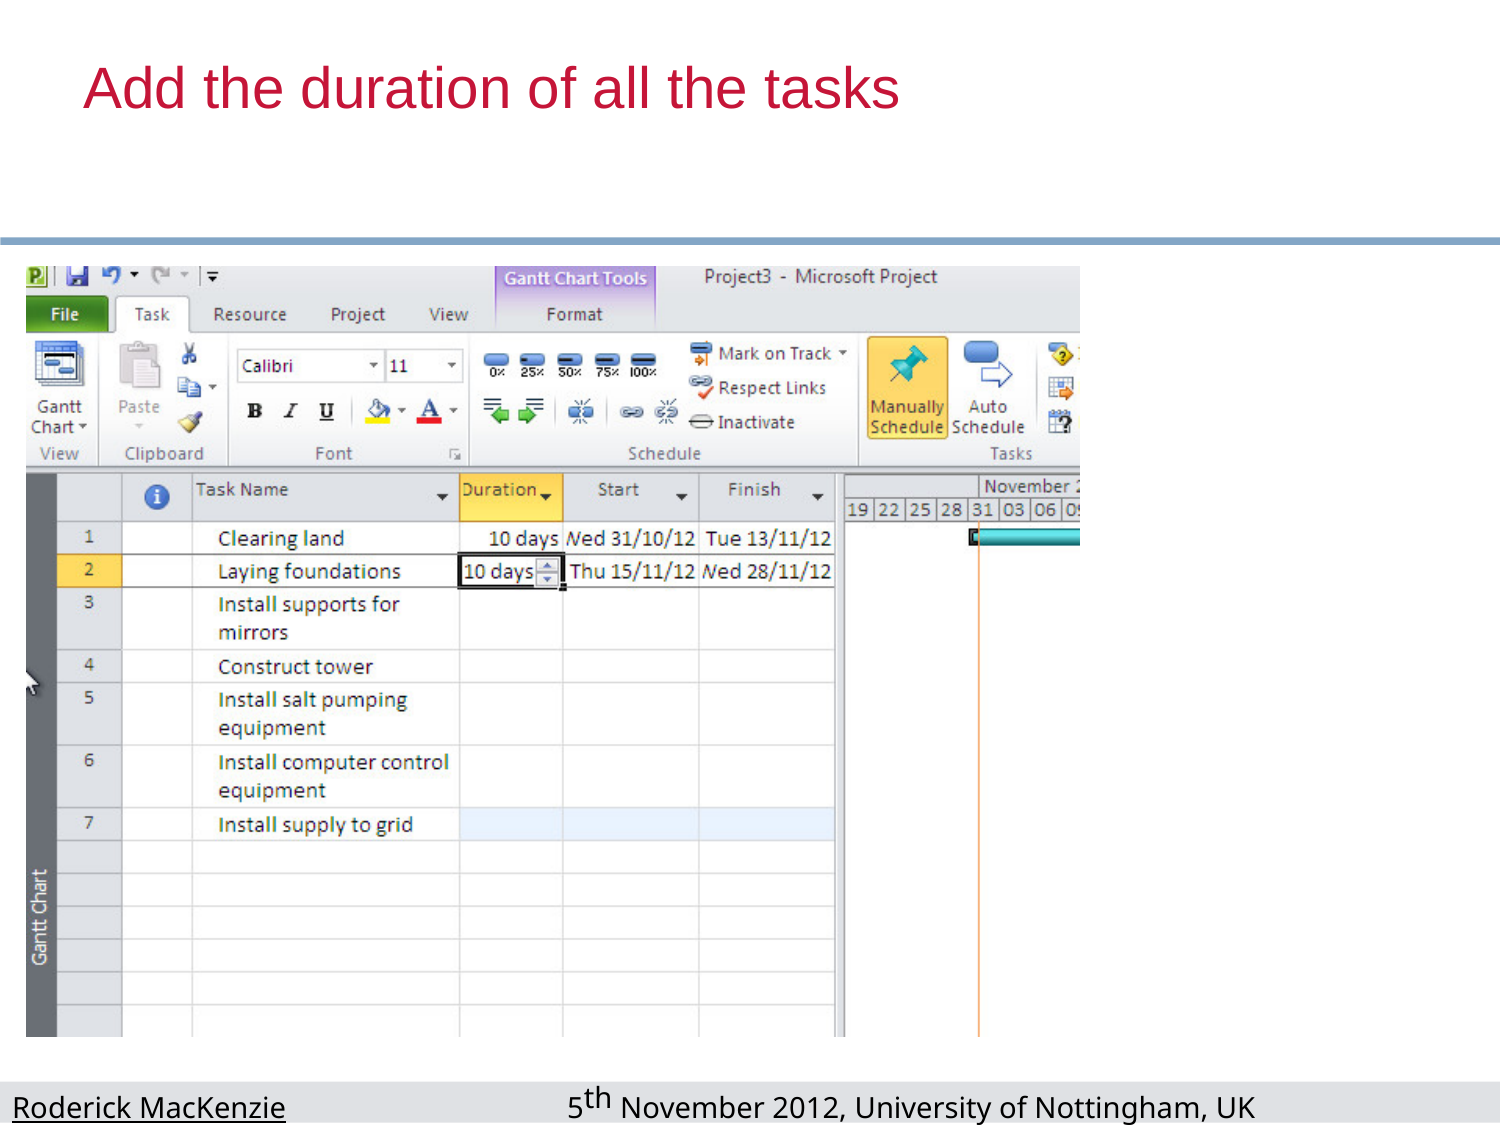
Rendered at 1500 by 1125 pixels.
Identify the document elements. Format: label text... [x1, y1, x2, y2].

title Add the duration of all the tasks [68, 35, 1199, 141]
picture [26, 266, 1080, 1037]
